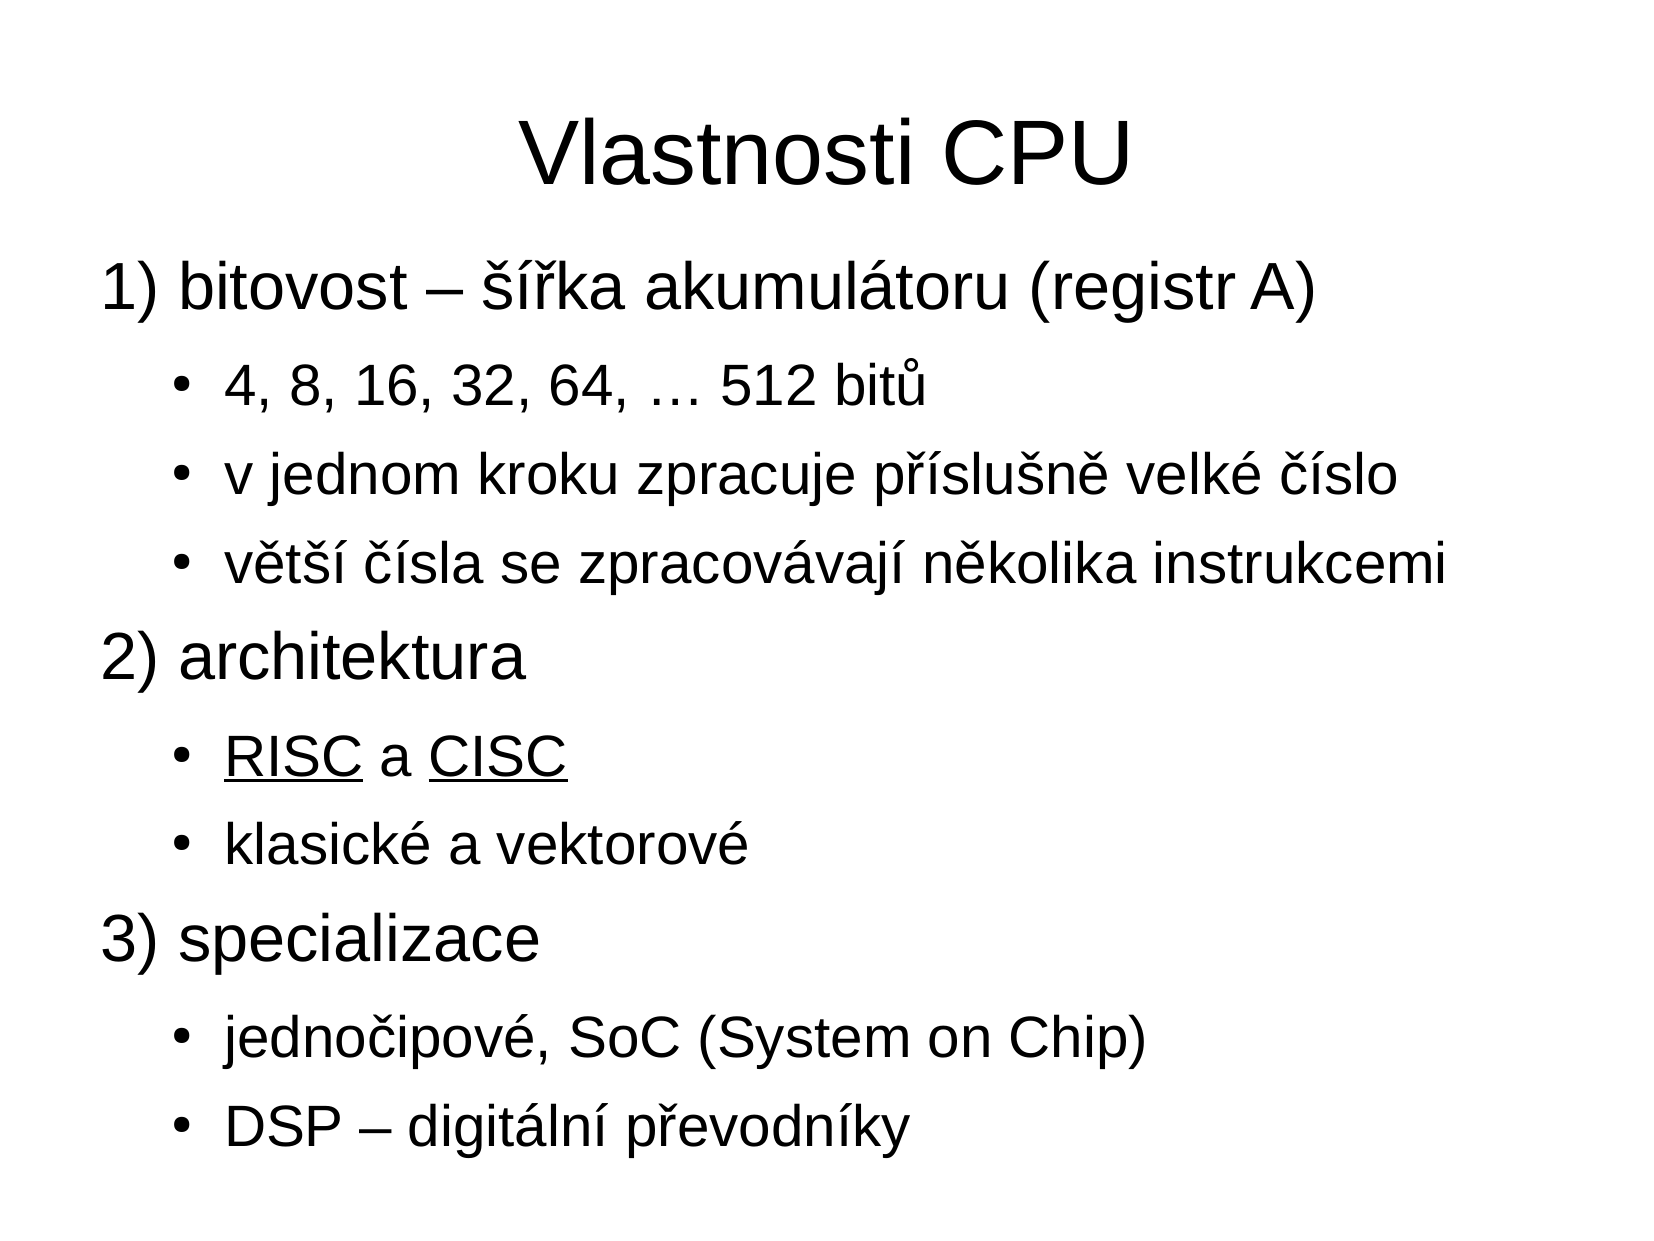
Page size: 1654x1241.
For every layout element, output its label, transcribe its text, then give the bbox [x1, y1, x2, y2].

title Vlastnosti CPU [82, 56, 1571, 248]
list bitovost – šířka akumulátoru (registr A) 4, 8, 16, 32, 64, … 512 bitů v jednom kroku zpracuje příslušně velké číslo větší čísla se zpracovávají několika instrukcemi architektura RISC a CISC klasické a vektorové specializace jednočipové, SoC (System on Chip) DSP – digitální převodníky [82, 248, 1571, 1159]
